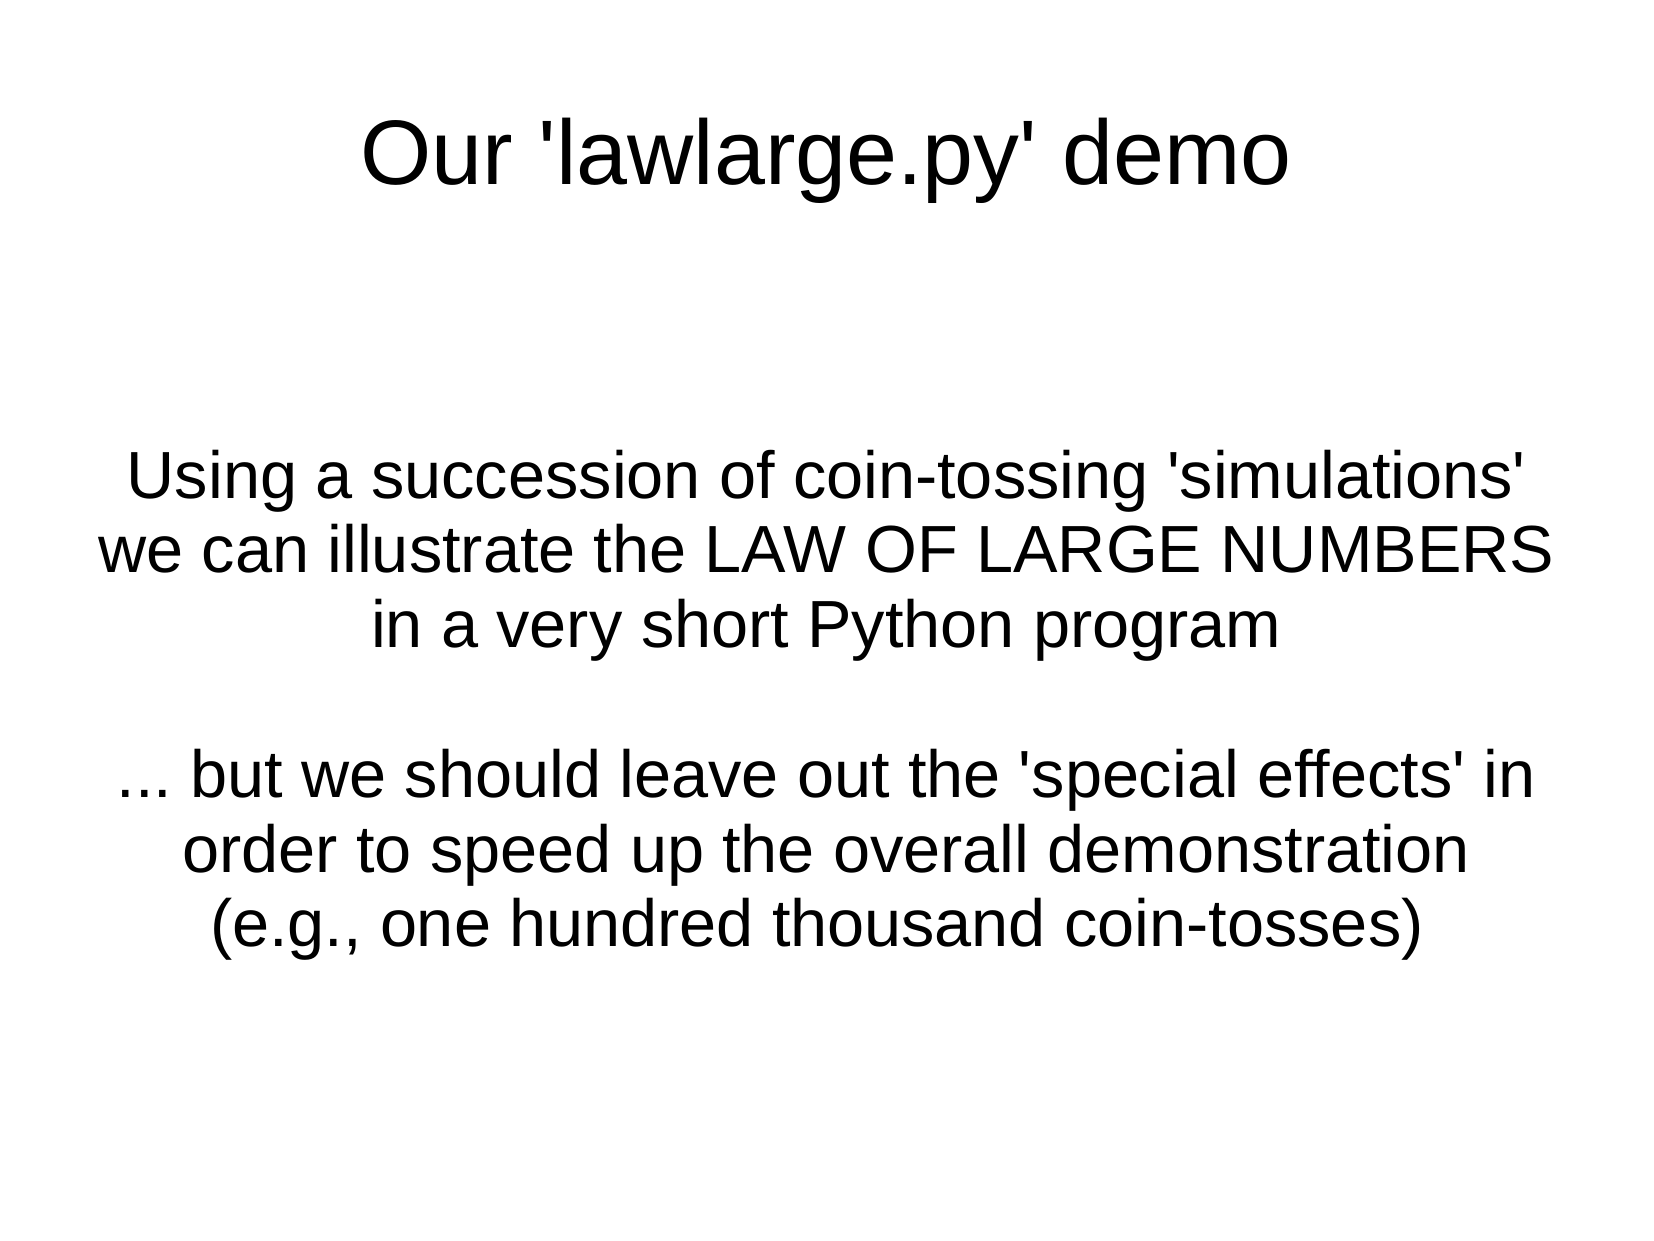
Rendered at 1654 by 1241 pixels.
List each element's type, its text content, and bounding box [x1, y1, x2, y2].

title Our 'lawlarge.py' demo [82, 56, 1571, 250]
subtitle Using a succession of coin-tossing 'simulations' we can illustrate the LAW OF LARGE NUMBERS in a very short Python program ... but we should leave out the 'special effects' in order to speed up the overall demonstration (e.g., one hundred thousand coin-tosses) [82, 297, 1571, 1102]
